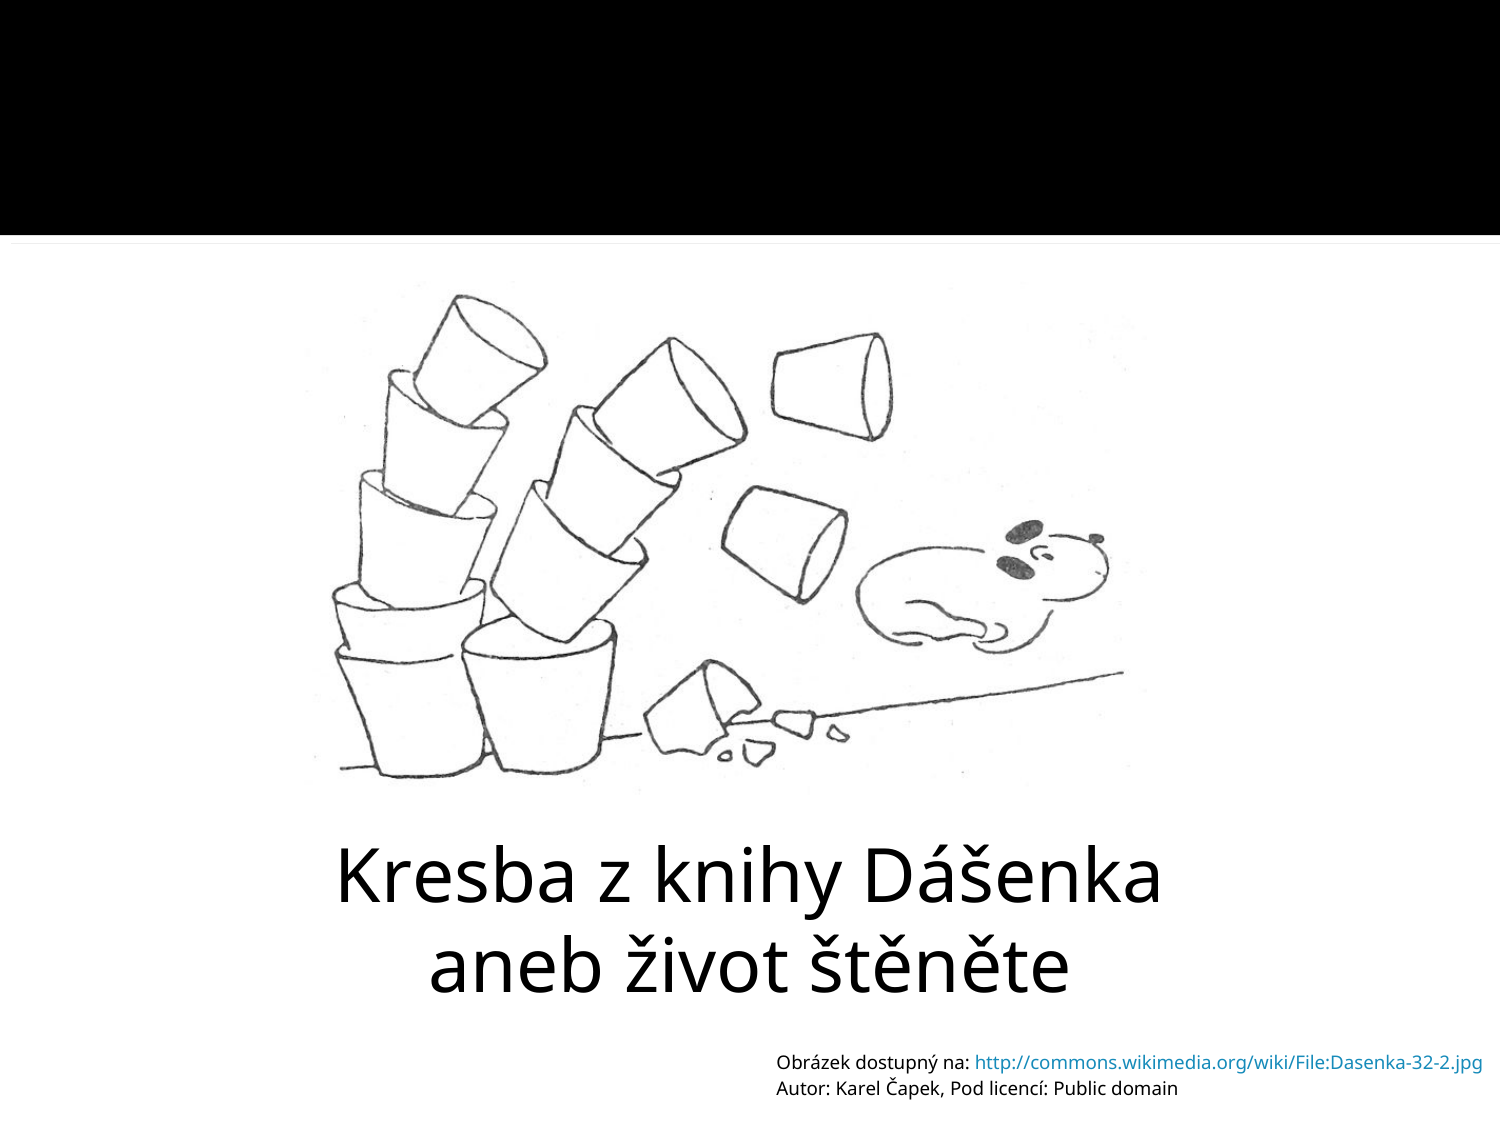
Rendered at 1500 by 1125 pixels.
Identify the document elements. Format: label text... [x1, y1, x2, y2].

text_box Kresba z knihy Dášenka aneb život štěněte [304, 820, 1196, 1016]
text_box Obrázek dostupný na: http://commons.wikimedia.org/wiki/File:Dasenka-32-2.jpg Autor: Karel Čapek, Pod licencí: Public domain [761, 1042, 1500, 1107]
picture [304, 281, 1147, 797]
